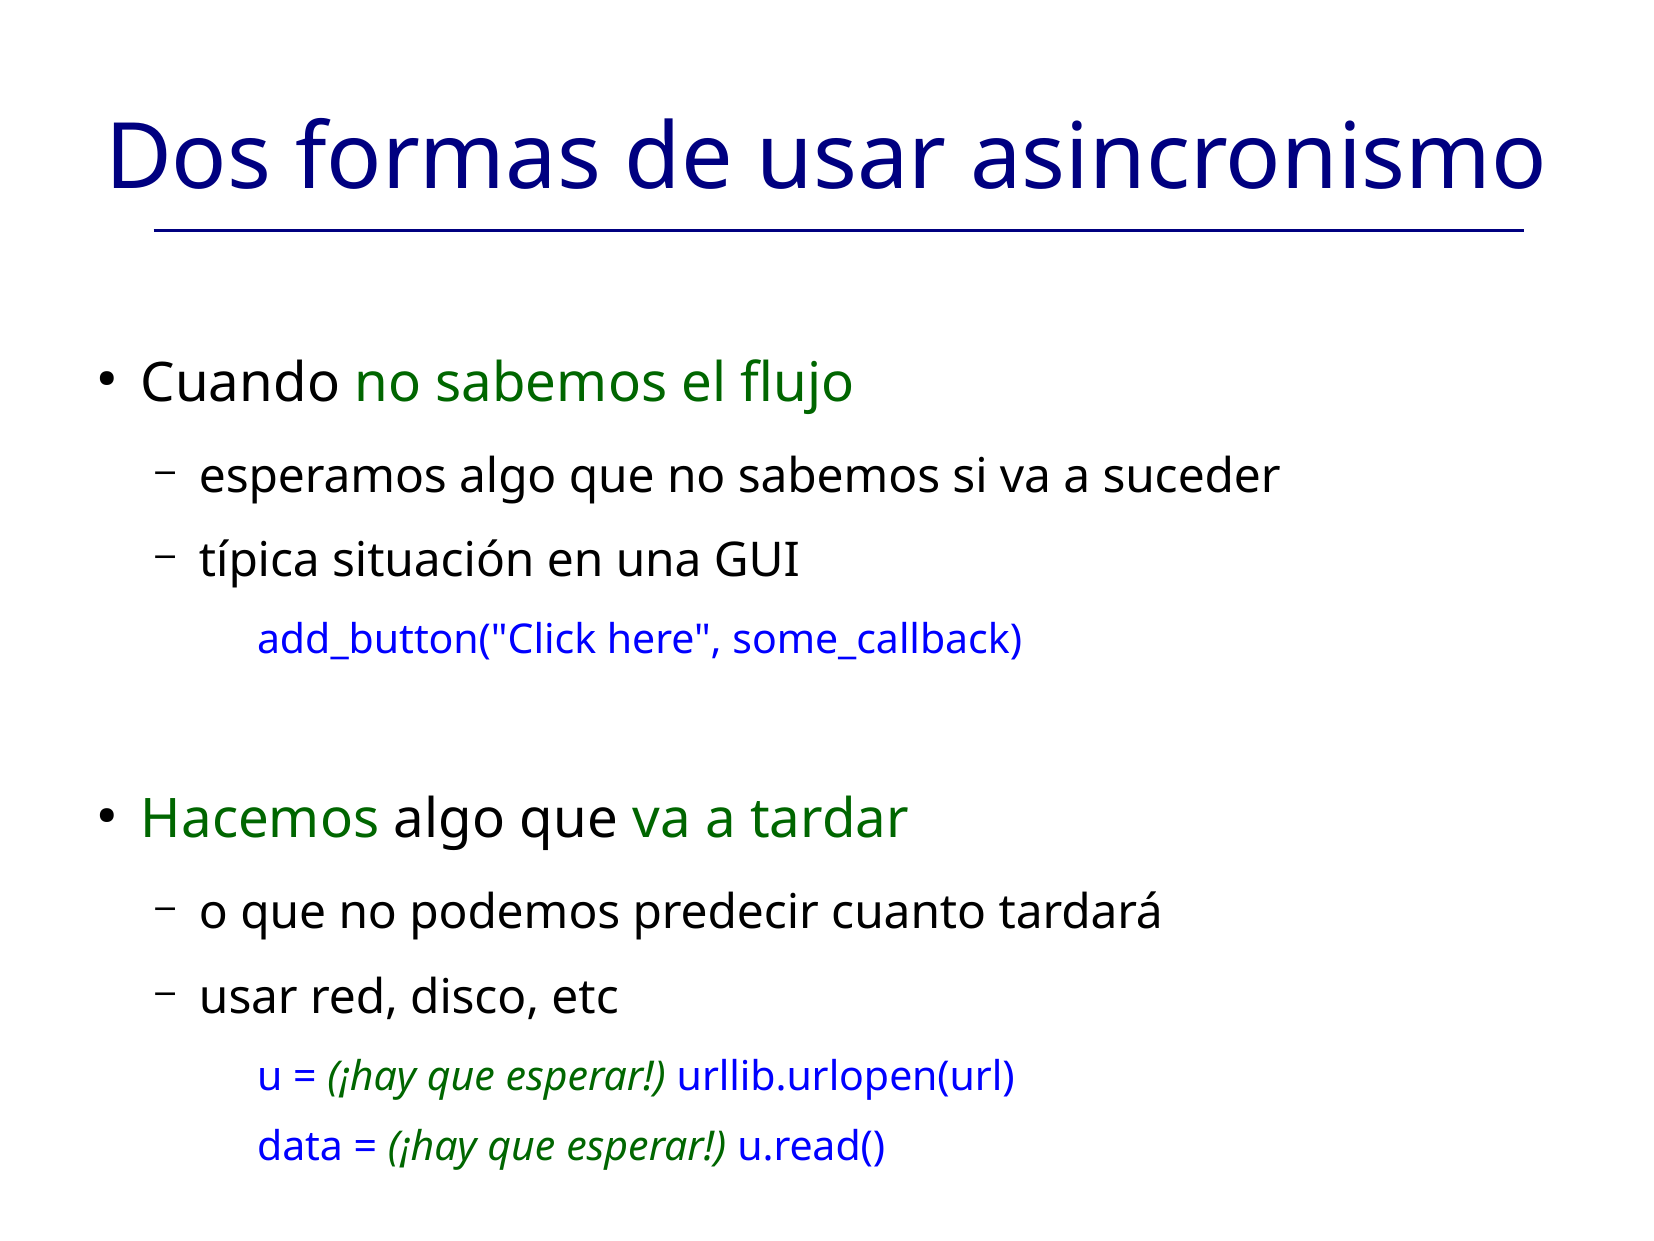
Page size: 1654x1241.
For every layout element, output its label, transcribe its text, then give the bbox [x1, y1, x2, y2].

title Dos formas de usar asincronismo [82, 49, 1571, 257]
list Cuando no sabemos el flujo esperamos algo que no sabemos si va a suceder típica situación en una GUI add_button("Click here", some_callback) Hacemos algo que va a tardar o que no podemos predecir cuanto tardará usar red, disco, etc u = (¡hay que esperar!) urllib.urlopen(url) data = (¡hay que esperar!) u.read() [82, 342, 1571, 1182]
